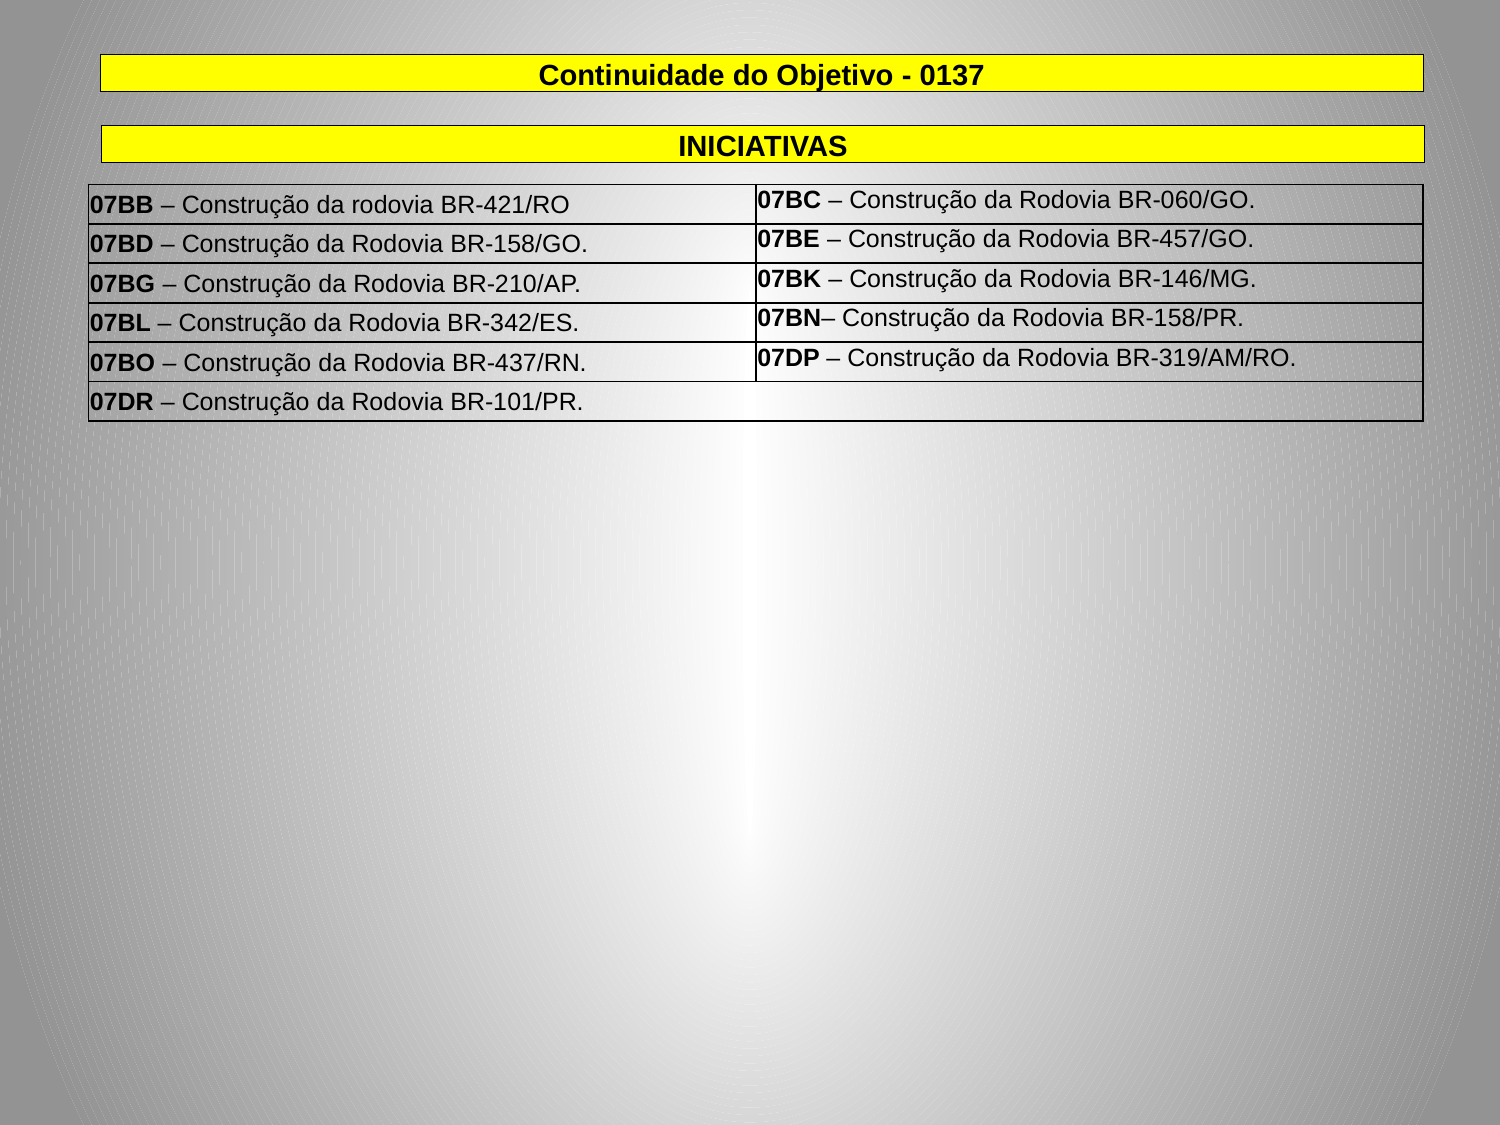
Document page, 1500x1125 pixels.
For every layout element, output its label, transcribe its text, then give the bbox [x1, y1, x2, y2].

table_cell 07DP – Construção da Rodovia BR-319/AM/RO. [757, 343, 1422, 381]
table_header 07BC – Construção da Rodovia BR-060/GO. [757, 185, 1422, 223]
table_header 07BB – Construção da rodovia BR-421/RO [89, 185, 755, 223]
table_cell 07BE – Construção da Rodovia BR-457/GO. [757, 225, 1422, 262]
table_cell 07BD – Construção da Rodovia BR-158/GO. [89, 225, 755, 262]
table_header INICIATIVAS [102, 126, 1424, 162]
table_cell 07BN– Construção da Rodovia BR-158/PR. [757, 304, 1422, 341]
table_cell 07BL – Construção da Rodovia BR-342/ES. [89, 304, 755, 341]
table_cell 07BK – Construção da Rodovia BR-146/MG. [757, 264, 1422, 302]
table_cell 07DR – Construção da Rodovia BR-101/PR. [89, 382, 1422, 420]
table_cell 07BO – Construção da Rodovia BR-437/RN. [89, 343, 755, 381]
table_cell 07BG – Construção da Rodovia BR-210/AP. [89, 264, 755, 302]
table_header Continuidade do Objetivo - 0137 [101, 55, 1423, 91]
